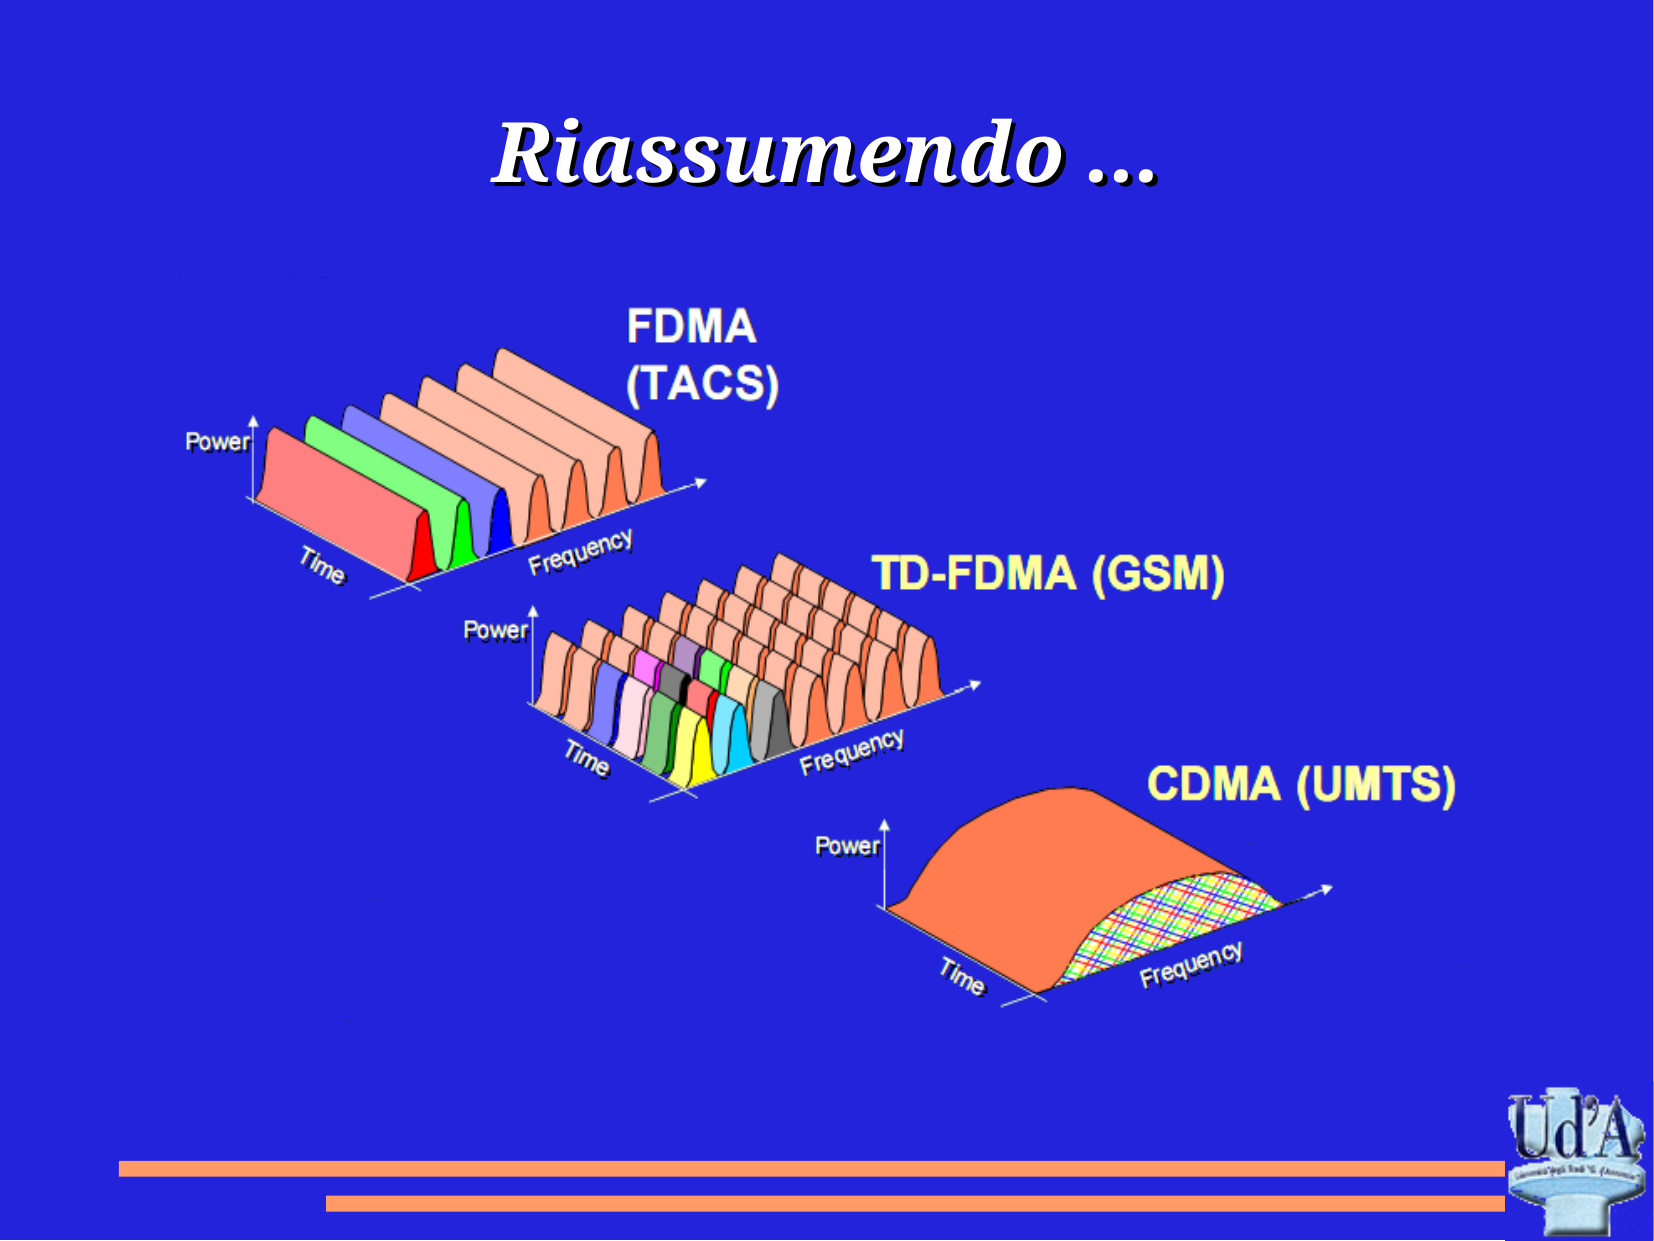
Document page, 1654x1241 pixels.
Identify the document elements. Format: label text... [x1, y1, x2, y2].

title Riassumendo ... [121, 46, 1534, 254]
picture [1505, 1082, 1654, 1241]
picture [177, 265, 1477, 1063]
